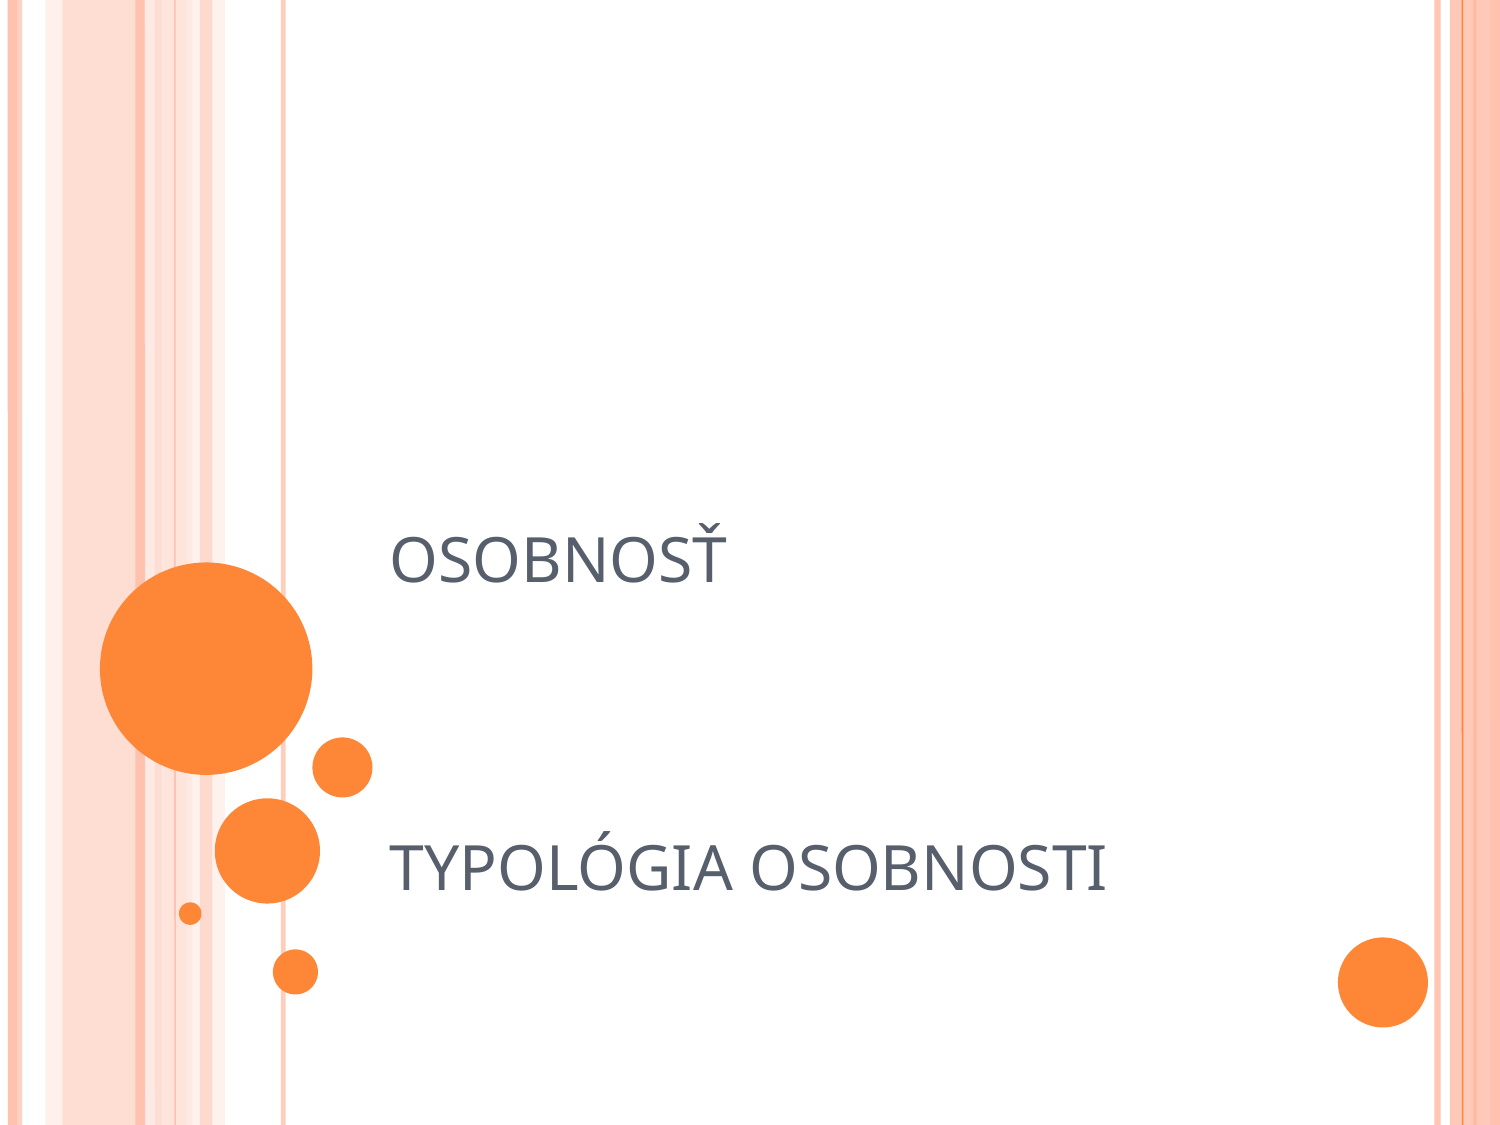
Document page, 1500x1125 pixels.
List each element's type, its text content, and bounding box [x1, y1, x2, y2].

subtitle TYPOLÓGIA OSOBNOSTI [375, 820, 1388, 1046]
title OSOBNOSŤ [375, 512, 1388, 820]
